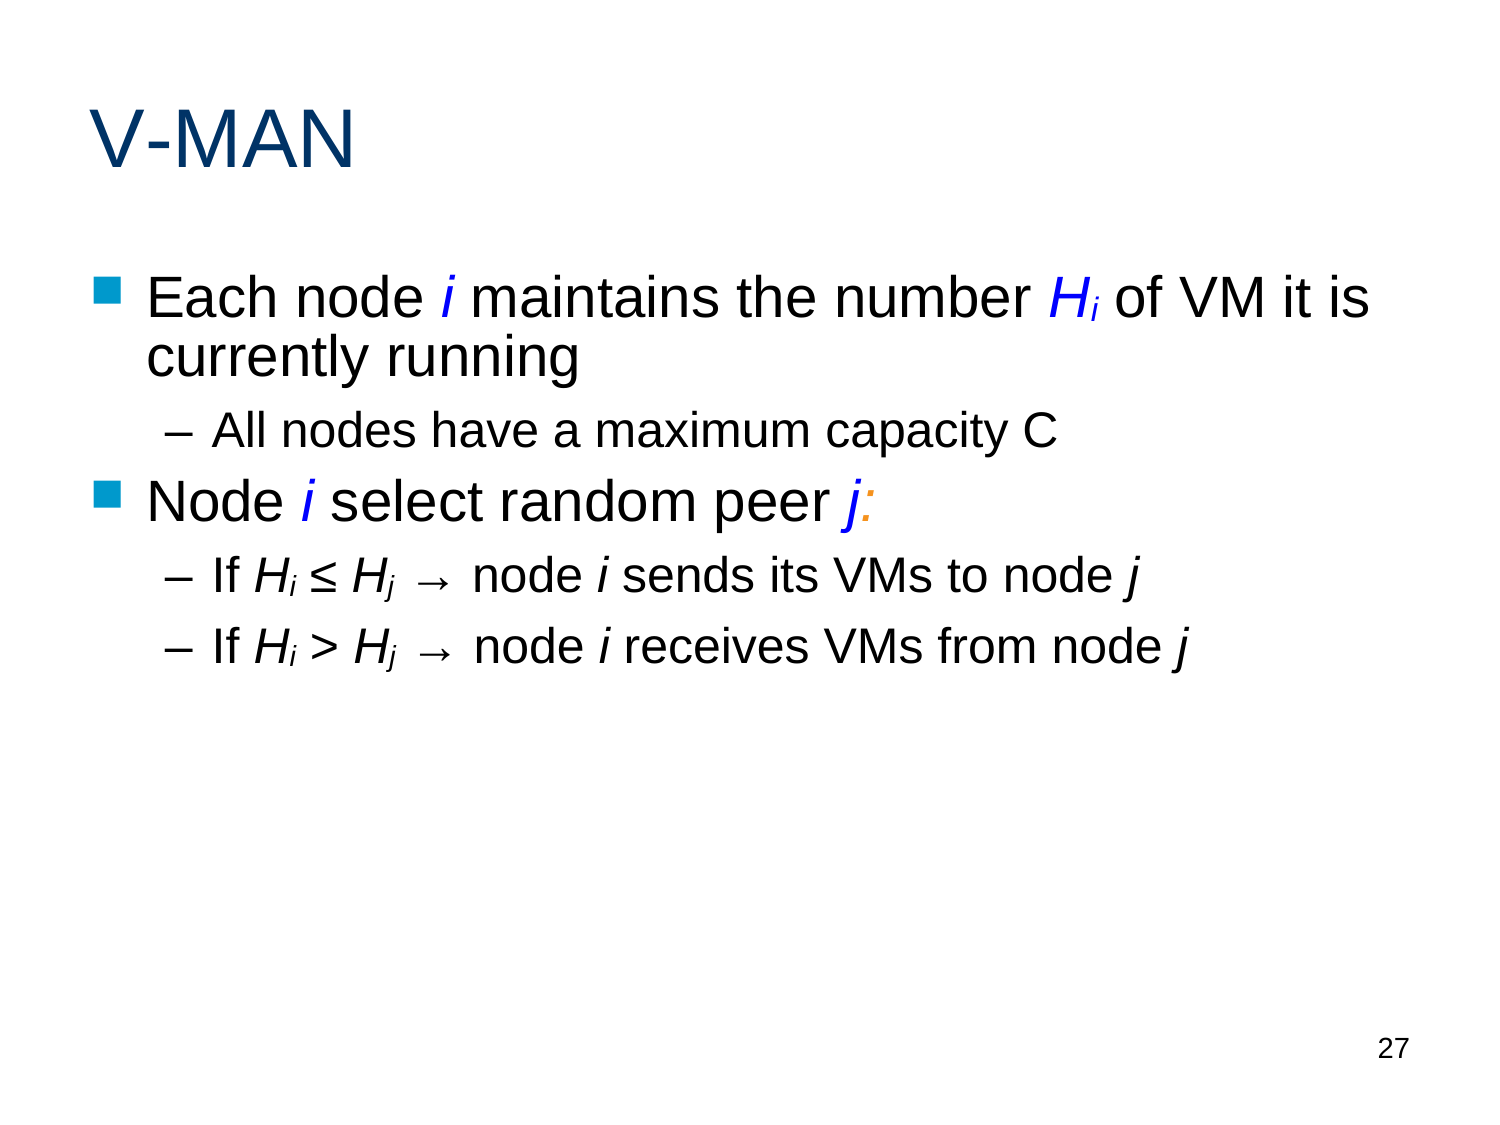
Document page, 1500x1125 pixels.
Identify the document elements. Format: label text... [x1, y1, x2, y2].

list Each node i maintains the number Hi of VM it is currently running All nodes have a maximum capacity C Node i select random peer j: If Hi ≤ Hj → node i sends its VMs to node j If Hi > Hj → node i receives VMs from node j [75, 263, 1425, 1013]
title V-MAN [75, 44, 1425, 233]
